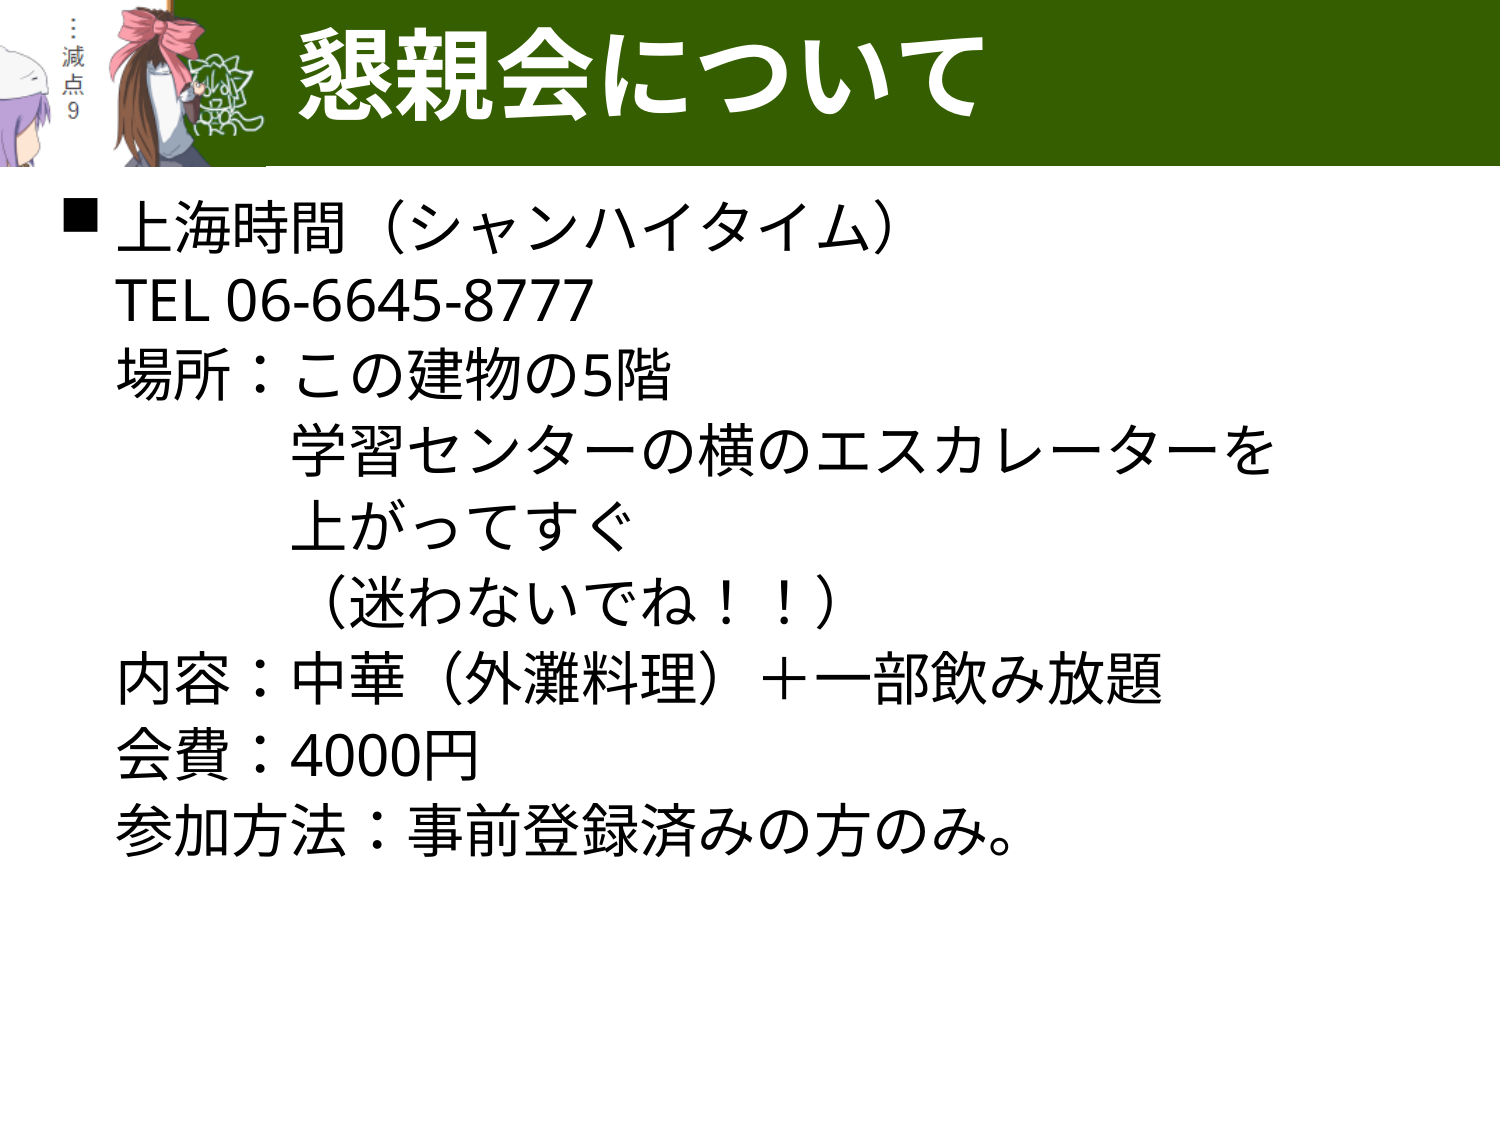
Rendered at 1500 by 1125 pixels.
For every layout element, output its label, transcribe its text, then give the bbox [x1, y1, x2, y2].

picture [0, 0, 266, 167]
title 懇親会について [295, 0, 1500, 152]
list 上海時間（シャンハイタイム） TEL 06-6645-8777 場所：この建物の5階 学習センターの横のエスカレーターを 上がってすぐ （迷わないでね！！） 内容：中華（外灘料理）＋一部飲み放題 会費：4000円 参加方法：事前登録済みの方のみ。 [59, 188, 1447, 899]
